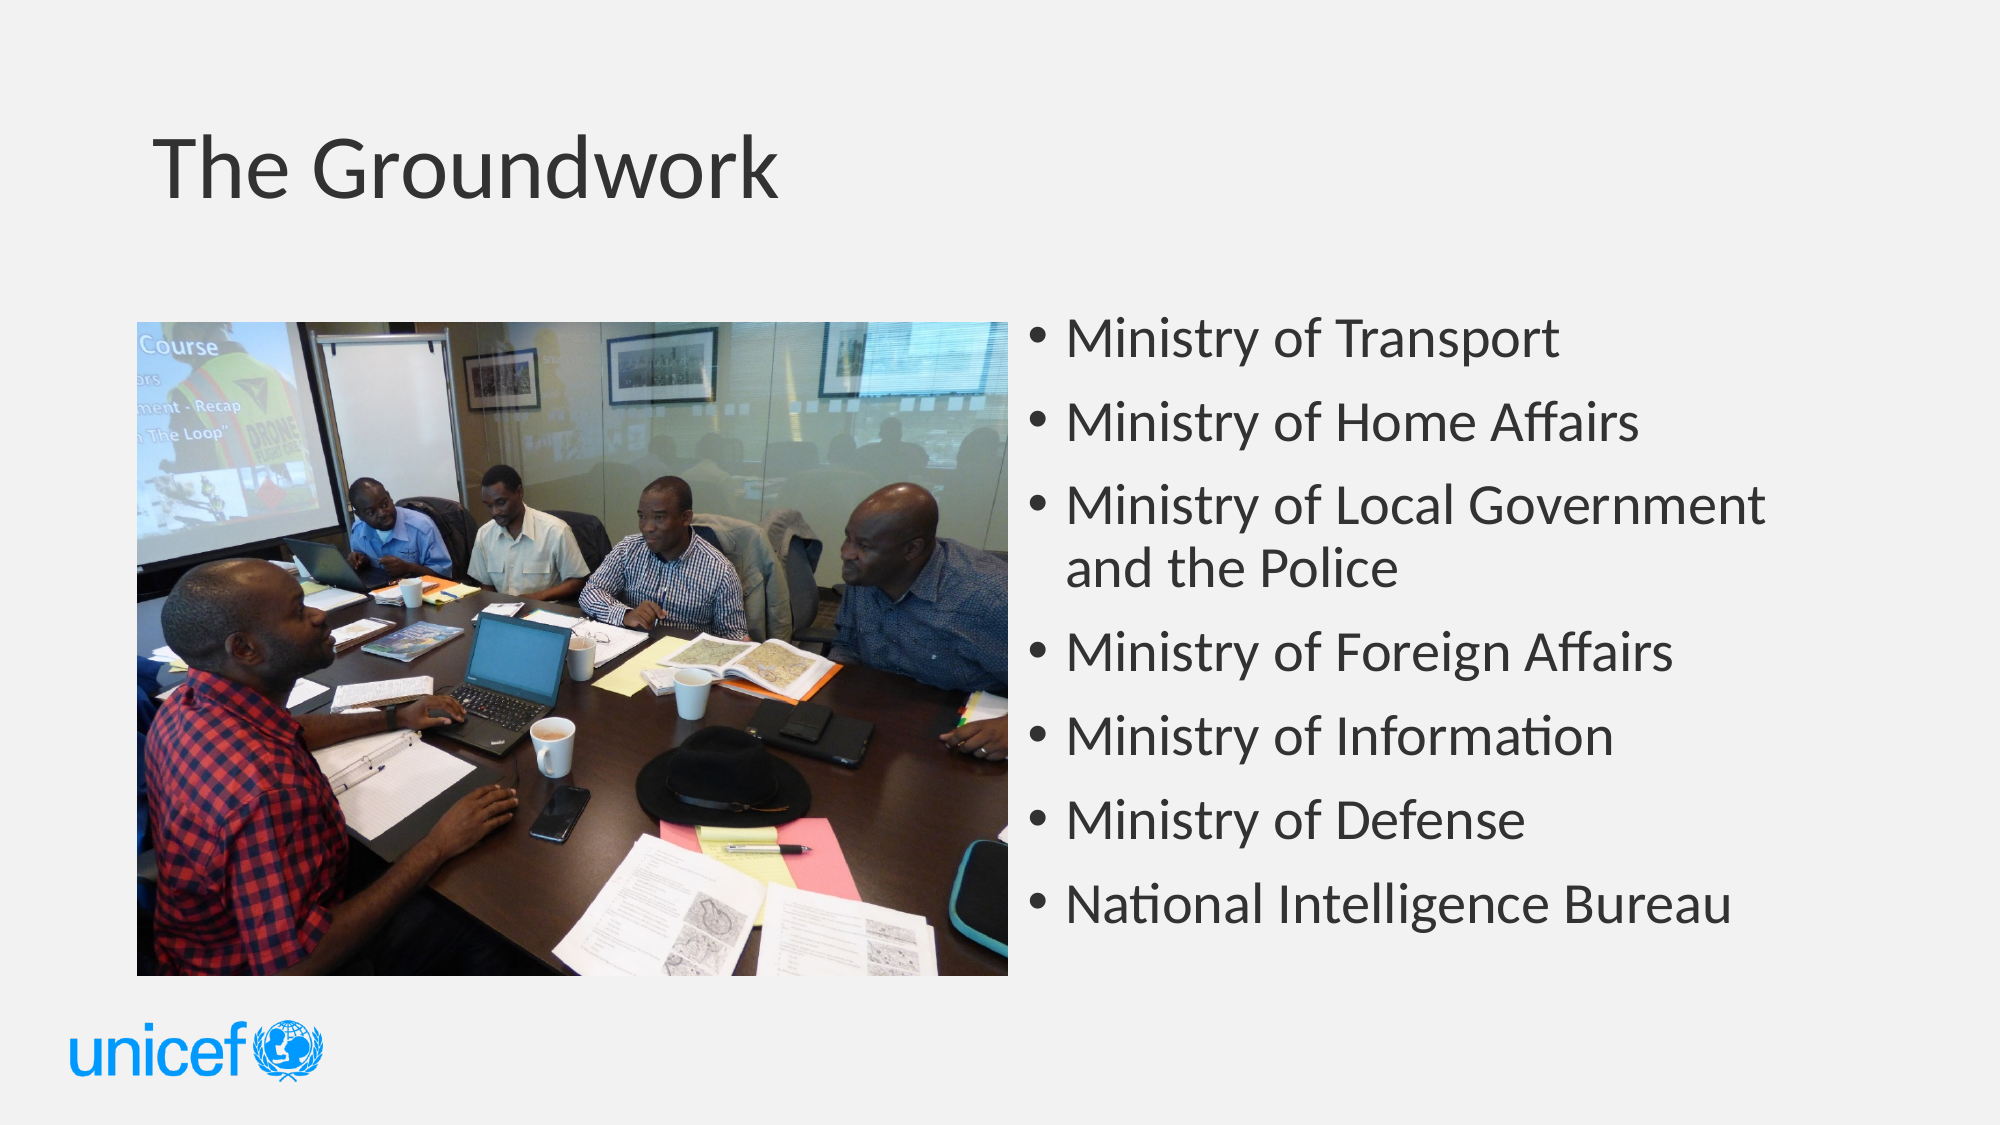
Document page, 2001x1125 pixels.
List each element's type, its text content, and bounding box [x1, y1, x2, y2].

list Ministry of Transport Ministry of Home Affairs Ministry of Local Government and the Police Ministry of Foreign Affairs Ministry of Information Ministry of Defense National Intelligence Bureau [1012, 299, 1863, 1014]
picture [70, 1020, 323, 1082]
picture [137, 322, 1008, 976]
title The Groundwork [137, 59, 1863, 278]
